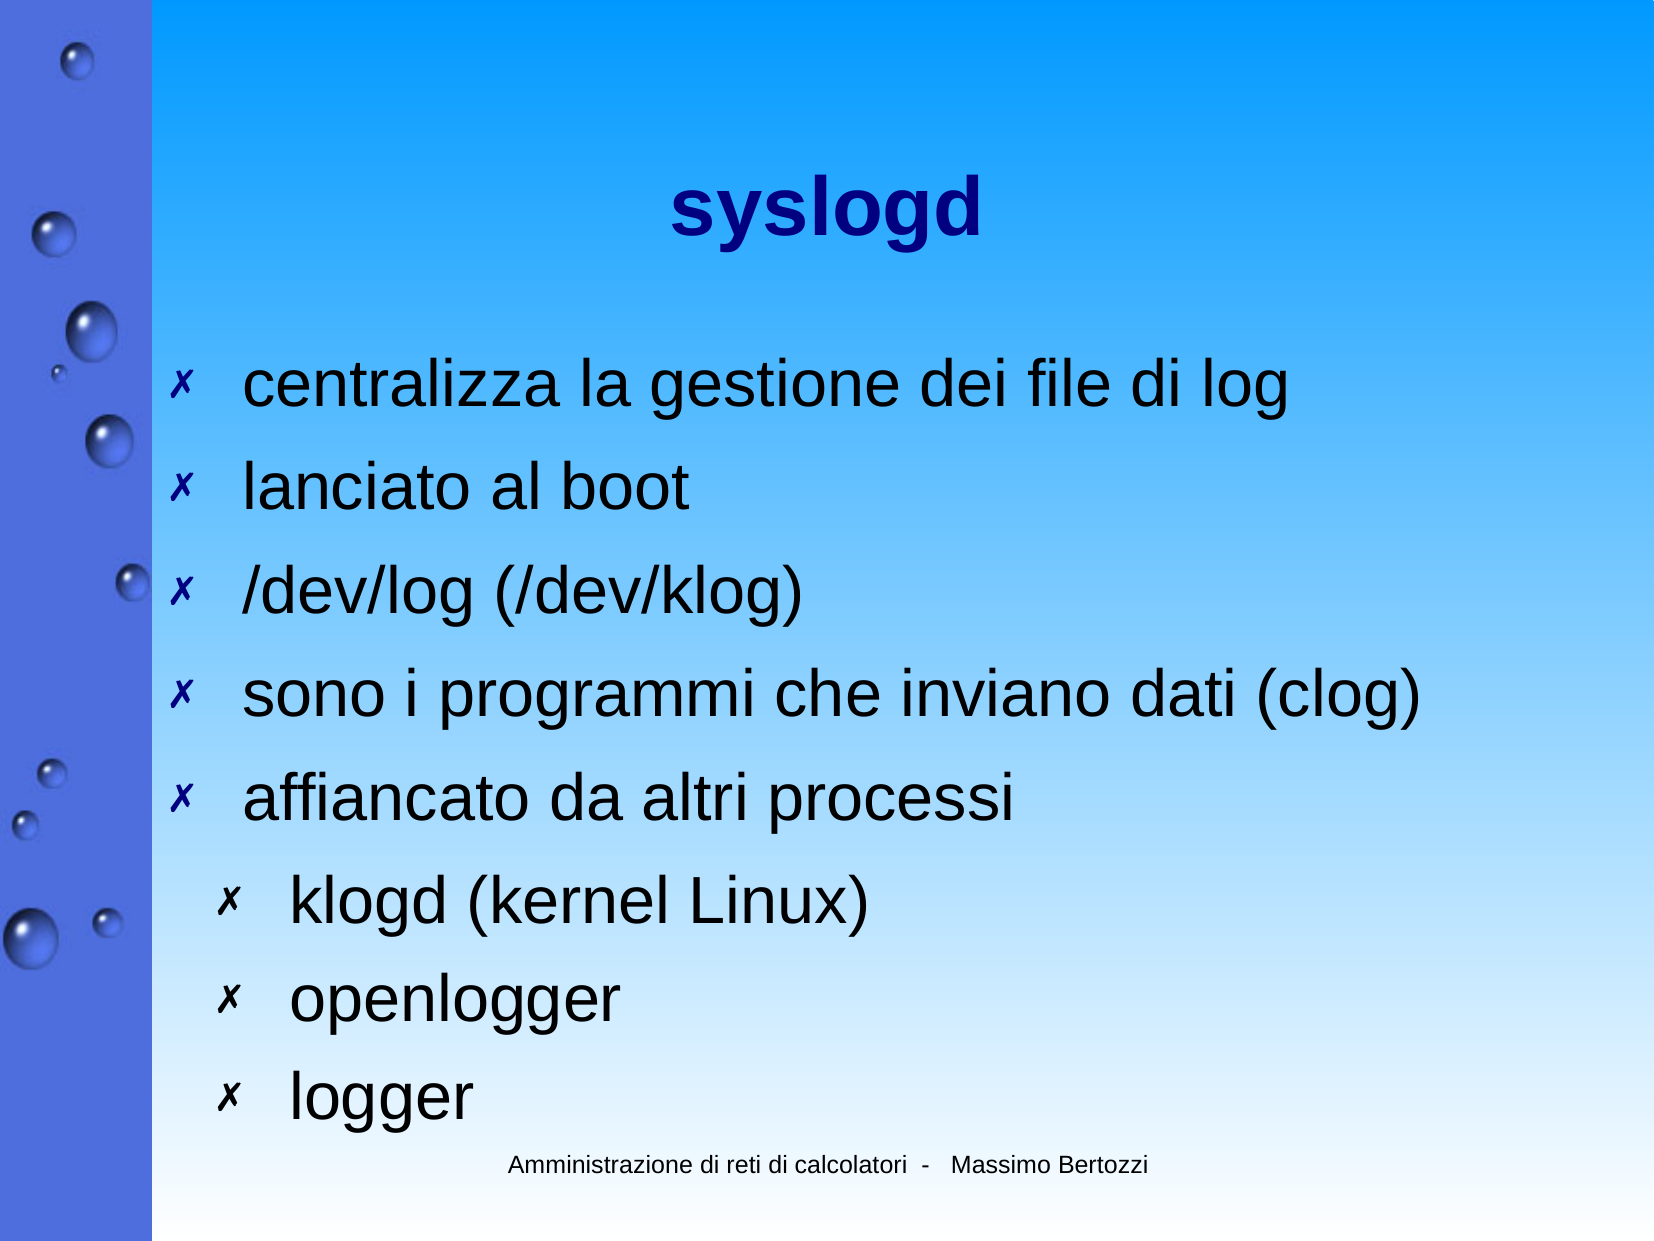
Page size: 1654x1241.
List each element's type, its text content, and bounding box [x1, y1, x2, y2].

title syslogd [121, 102, 1534, 311]
list centralizza la gestione dei file di log lanciato al boot /dev/log (/dev/klog) sono i programmi che inviano dati (clog) affiancato da altri processi klogd (kernel Linux) openlogger logger [159, 346, 1572, 1134]
picture [0, 0, 152, 1241]
